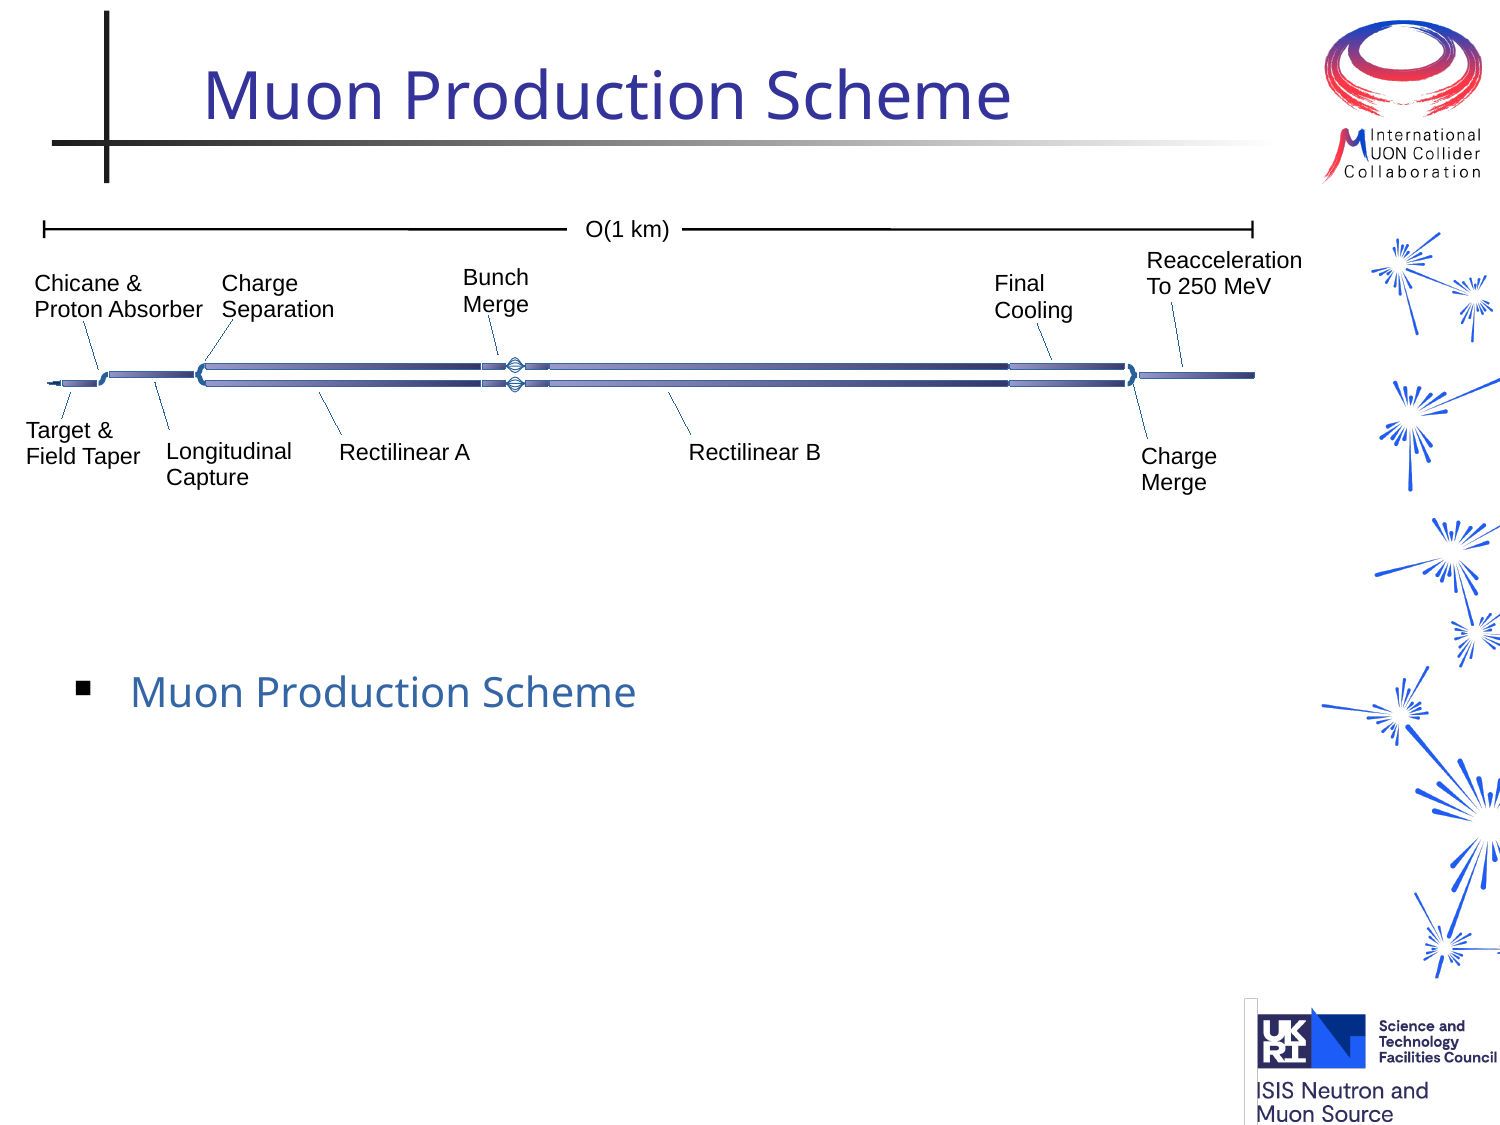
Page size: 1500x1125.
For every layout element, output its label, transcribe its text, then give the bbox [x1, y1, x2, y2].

picture [1322, 20, 1482, 184]
list Muon Production Scheme [59, 655, 1447, 1025]
picture [0, 207, 1500, 1125]
title Muon Production Scheme [187, 0, 1466, 147]
